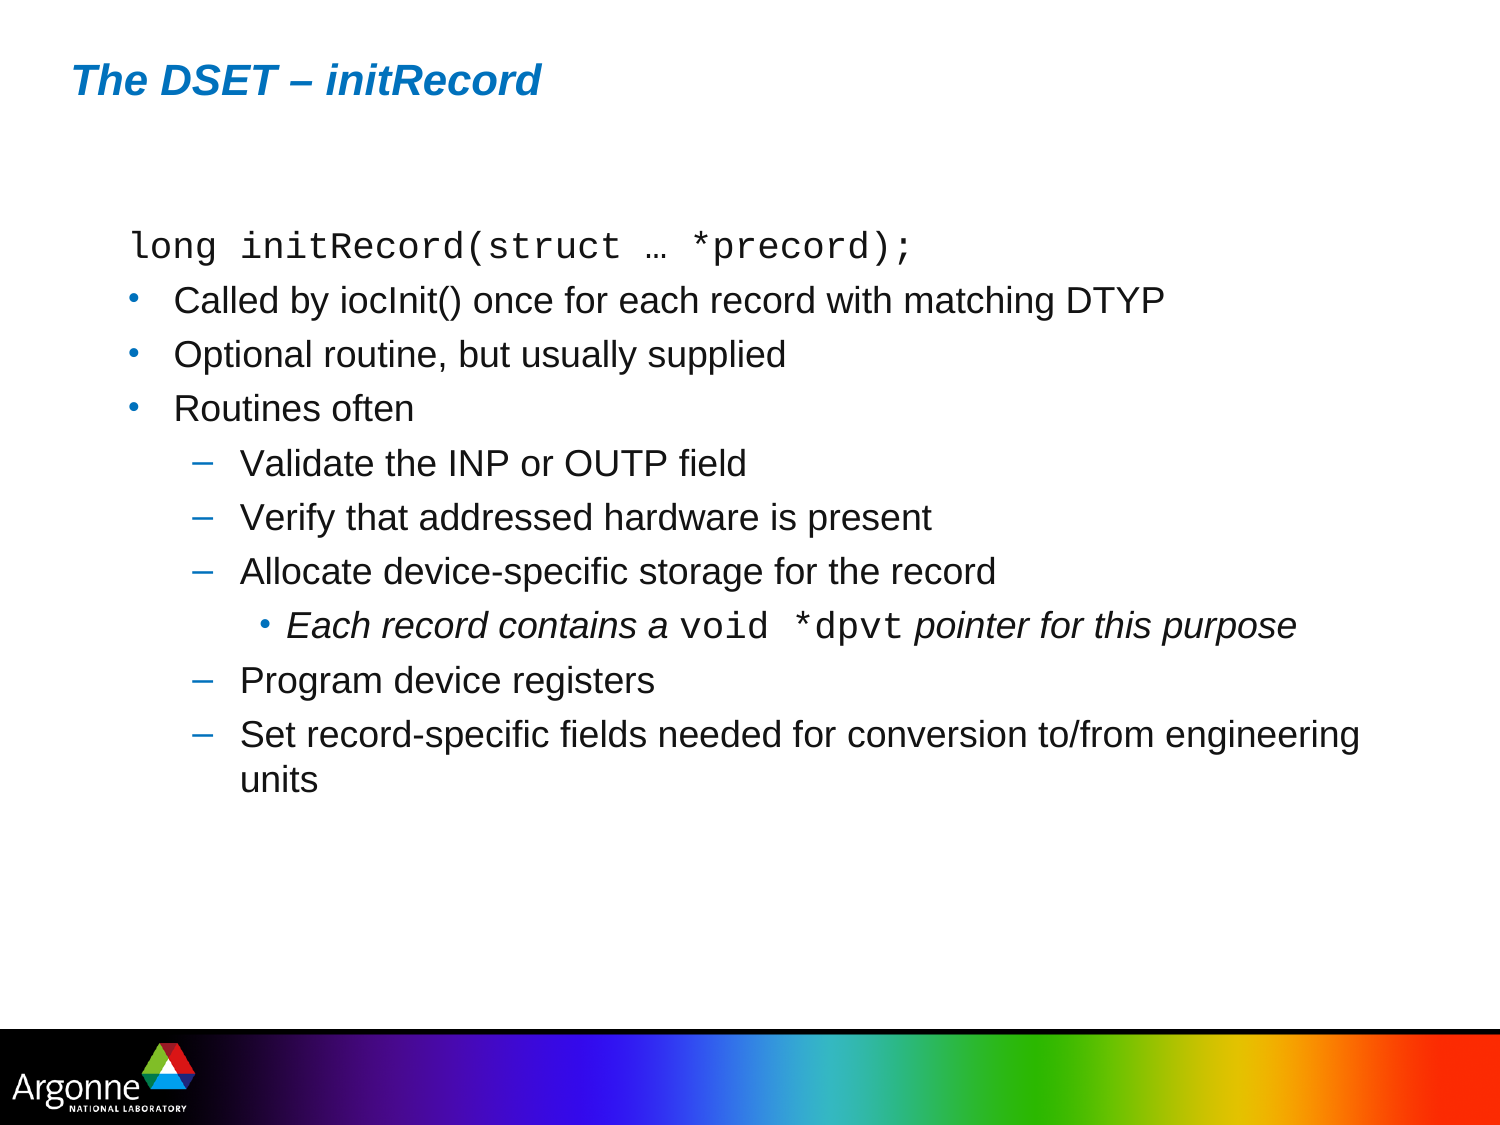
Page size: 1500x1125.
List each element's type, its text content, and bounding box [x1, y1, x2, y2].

picture [0, 1029, 1500, 1125]
title The DSET – initRecord [55, 57, 1361, 113]
list long initRecord(struct … *precord); Called by iocInit() once for each record with matching DTYP Optional routine, but usually supplied Routines often Validate the INP or OUTP field Verify that addressed hardware is present Allocate device-specific storage for the record Each record contains a void *dpvt pointer for this purpose Program device registers Set record-specific fields needed for conversion to/from engineering units [112, 213, 1457, 809]
